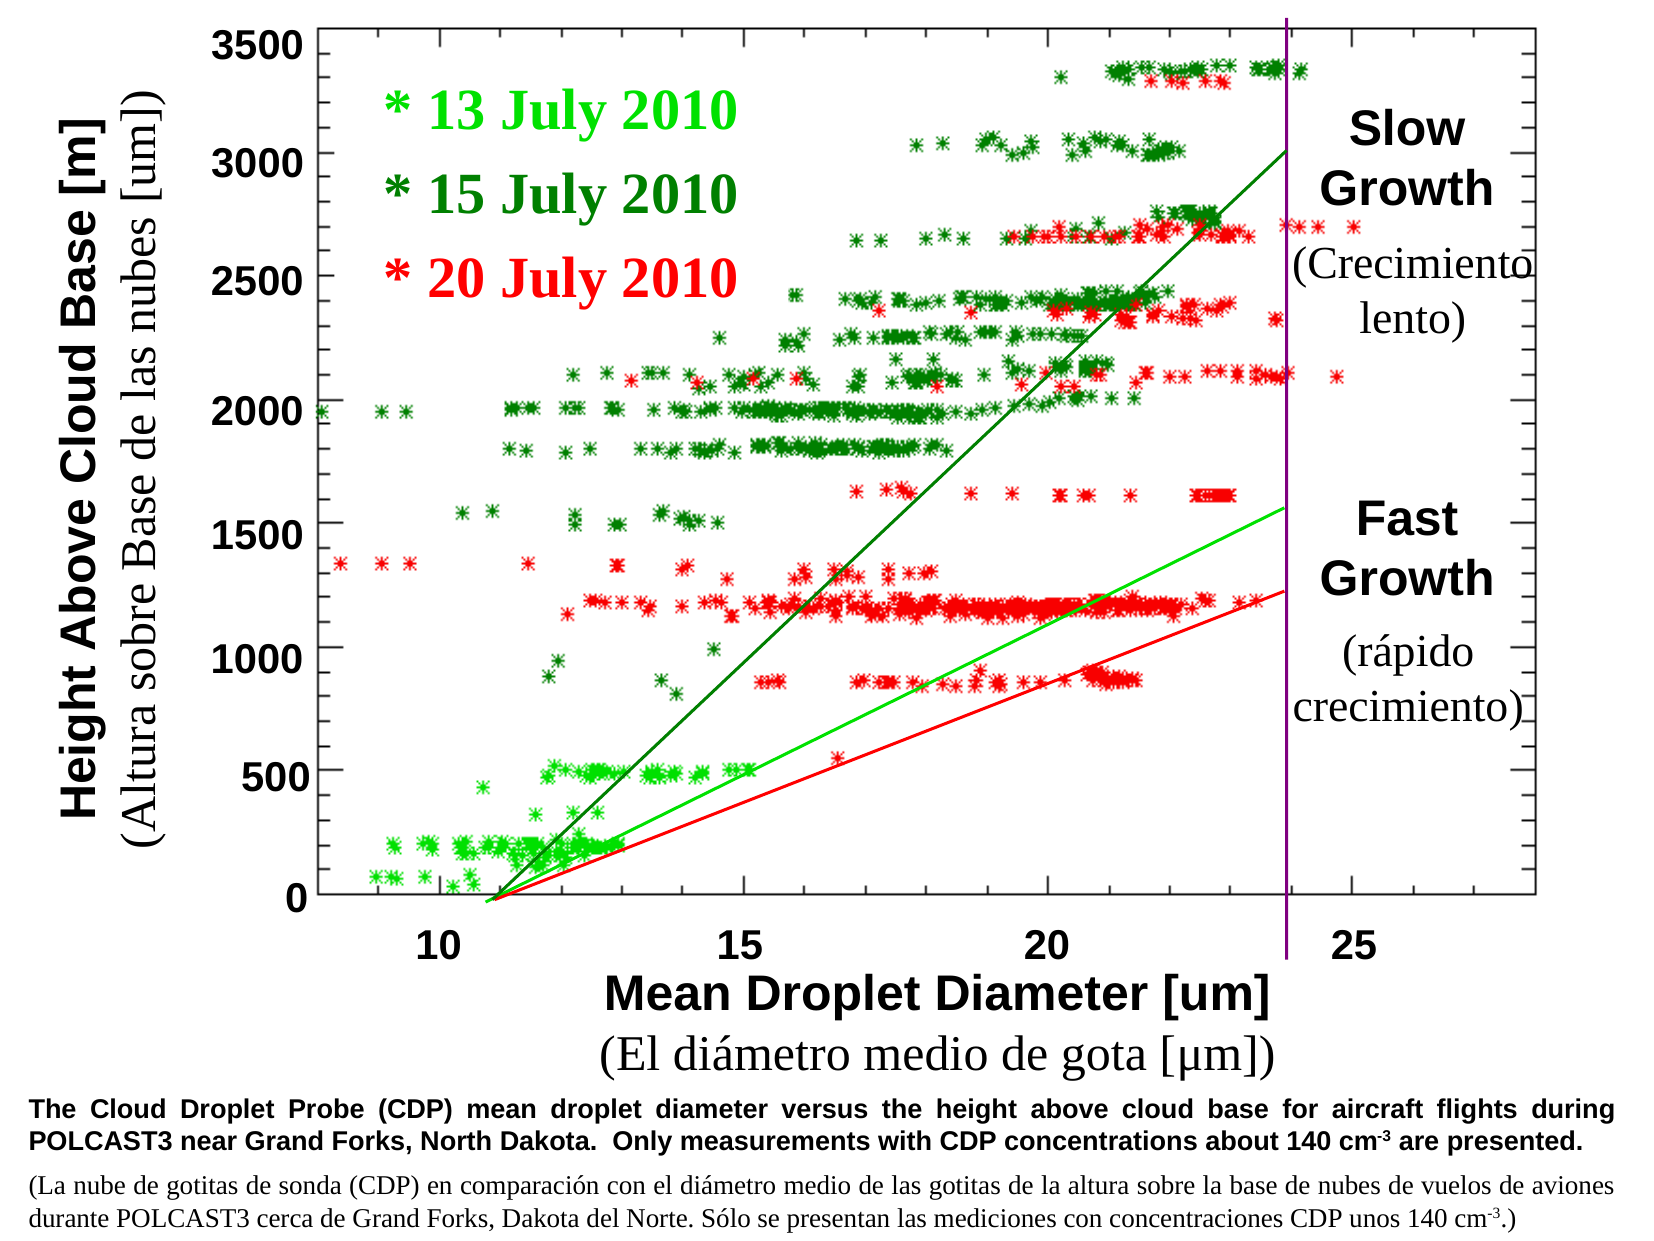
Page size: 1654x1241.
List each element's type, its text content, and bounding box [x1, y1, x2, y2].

picture [128, 14, 1629, 1032]
text_box 500 [236, 742, 316, 808]
text_box (Crecimiento lento) [1268, 225, 1557, 360]
text_box 0 [277, 862, 316, 928]
text_box Fast Growth [1288, 478, 1526, 612]
text_box (rápido crecimiento) [1275, 612, 1542, 748]
text_box 1000 [199, 624, 316, 690]
text_box * 13 July 2010 * 15 July 2010 * 20 July 2010 [334, 50, 789, 317]
text_box Slow Growth [1288, 88, 1526, 224]
text_box 3000 [199, 128, 316, 193]
text_box 25 [1299, 910, 1409, 976]
text_box 15 [685, 910, 795, 976]
picture [526, 510, 1285, 885]
text_box 3500 [199, 10, 316, 75]
text_box Mean Droplet Diameter [um] (El diámetro medio de gota [μm]) [262, 953, 1613, 1089]
text_box 20 [992, 910, 1102, 976]
text_box (La nube de gotitas de sonda (CDP) en comparación con el diámetro medio de las gotitas de la altura sobre la base de nubes de vuelos de aviones durante POLCAST3 cerca de Grand Forks, Dakota del Norte. Sólo se presentan las mediciones con concentraciones CDP unos 140 cm-3.) [13, 1160, 1630, 1241]
text_box 10 [384, 910, 494, 976]
text_box Height Above Cloud Base [m] (Altura sobre Base de las nubes [um]) [37, 38, 194, 901]
text_box 1500 [199, 500, 316, 566]
picture [507, 155, 1285, 889]
text_box 2500 [199, 246, 316, 312]
text_box The Cloud Droplet Probe (CDP) mean droplet diameter versus the height above cloud base for aircraft flights during POLCAST3 near Grand Forks, North Dakota. Only measurements with CDP concentrations about 140 cm-3 are presented. [13, 1083, 1630, 1160]
text_box 2000 [199, 376, 316, 442]
